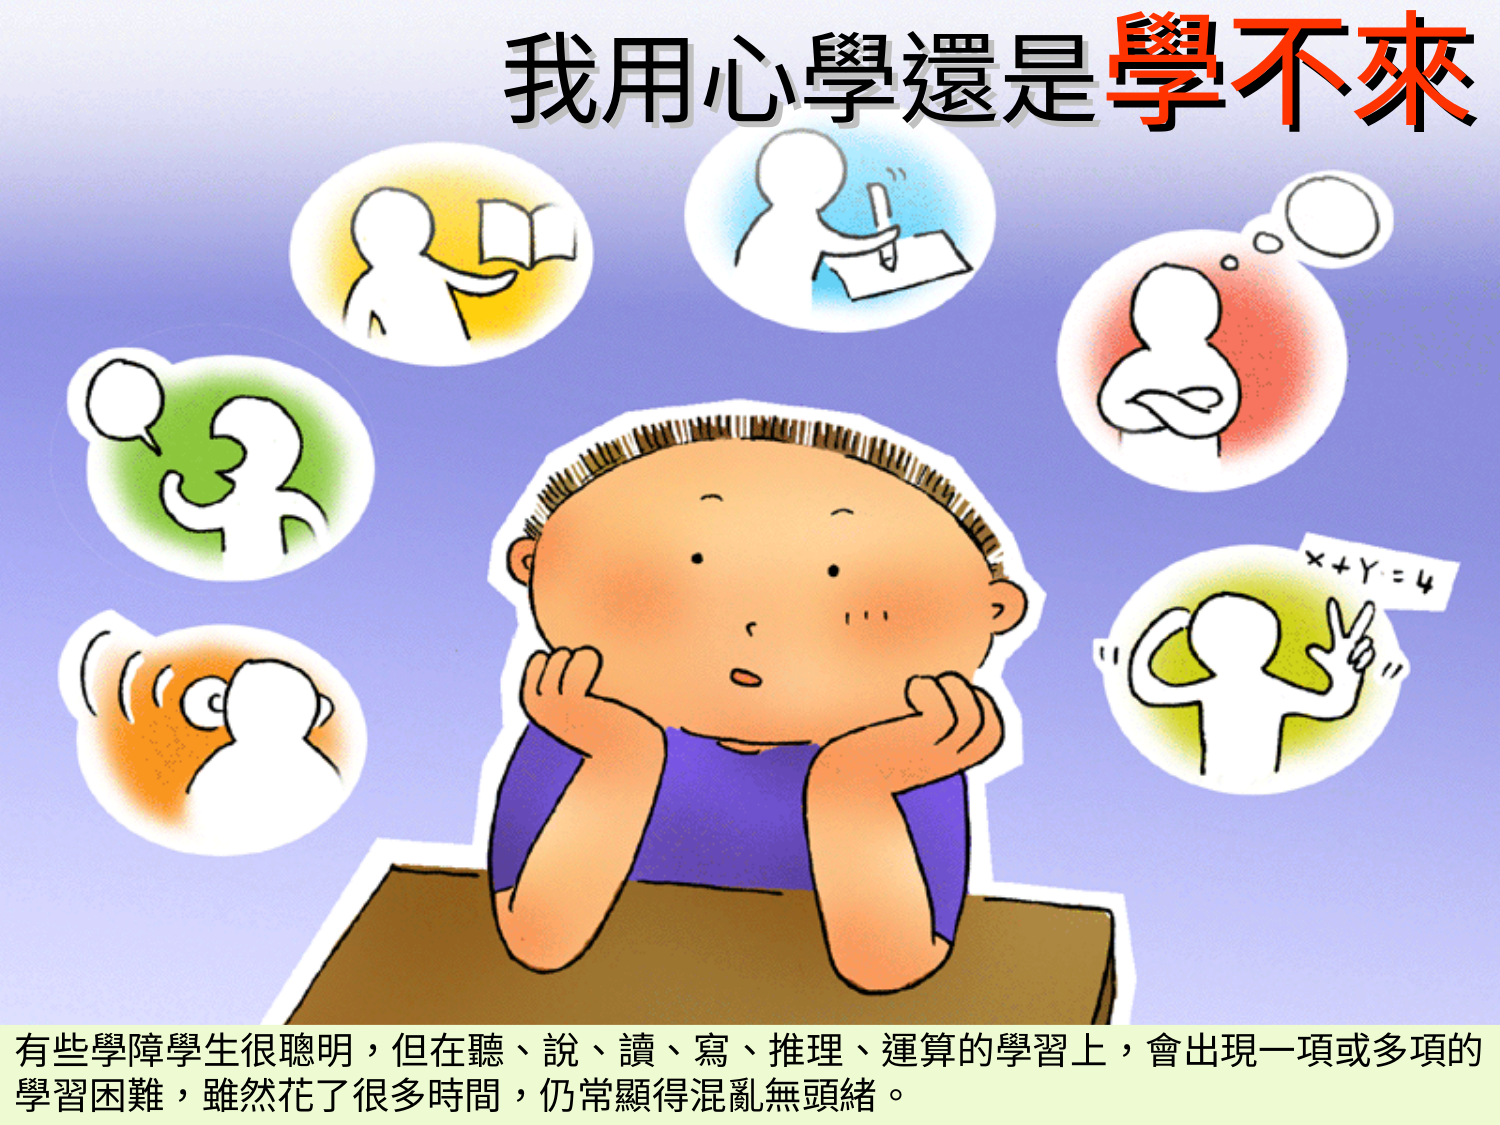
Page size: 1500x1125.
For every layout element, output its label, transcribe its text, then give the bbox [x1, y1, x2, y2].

picture [0, 0, 1500, 1024]
subtitle 有些學障學生很聰明，但在聽、說、讀、寫、推理、運算的學習上，會出現一項或多項的學習困難，雖然花了很多時間，仍常顯得混亂無頭緒。 [0, 1024, 1500, 1125]
title 我用心學還是學不來 [474, 0, 1500, 150]
